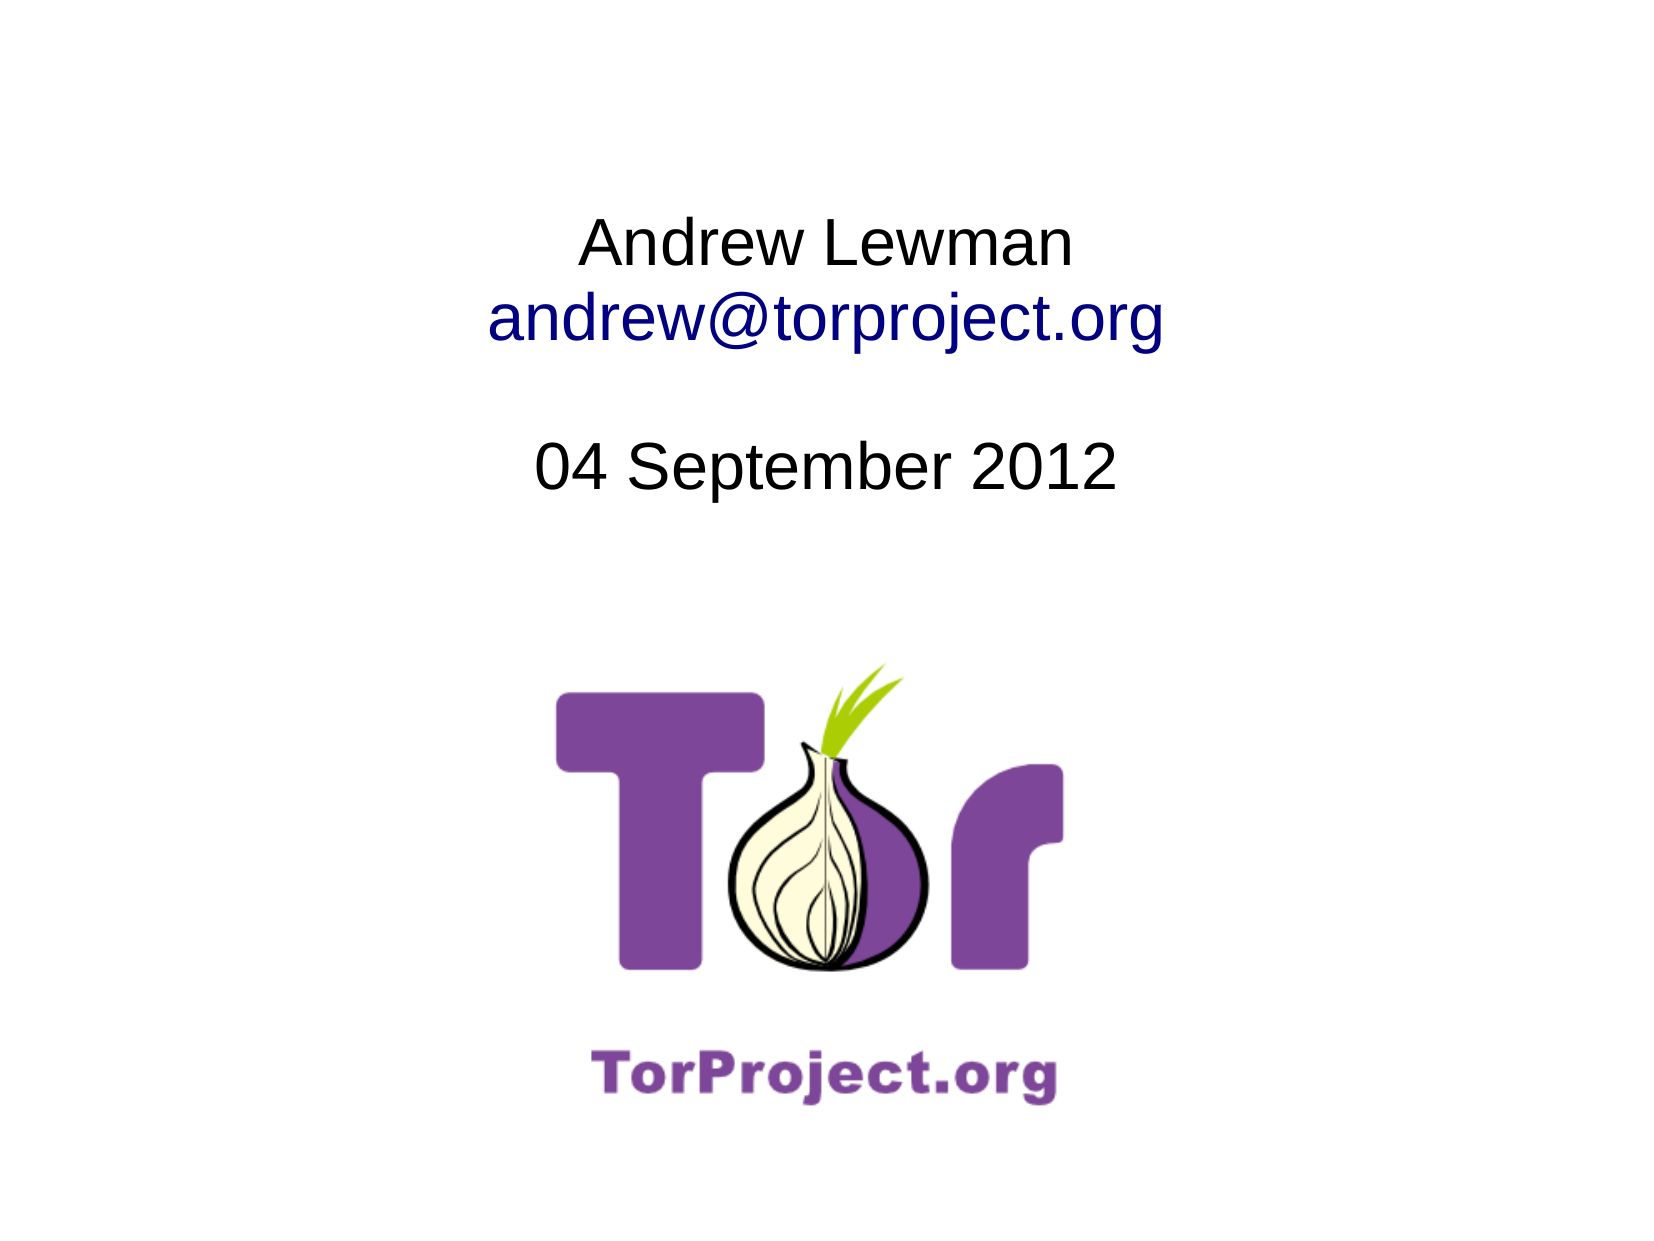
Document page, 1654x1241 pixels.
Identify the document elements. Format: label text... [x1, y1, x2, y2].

subtitle Andrew Lewman andrew@torproject.org 04 September 2012 [82, 49, 1571, 661]
picture [525, 661, 1095, 1119]
